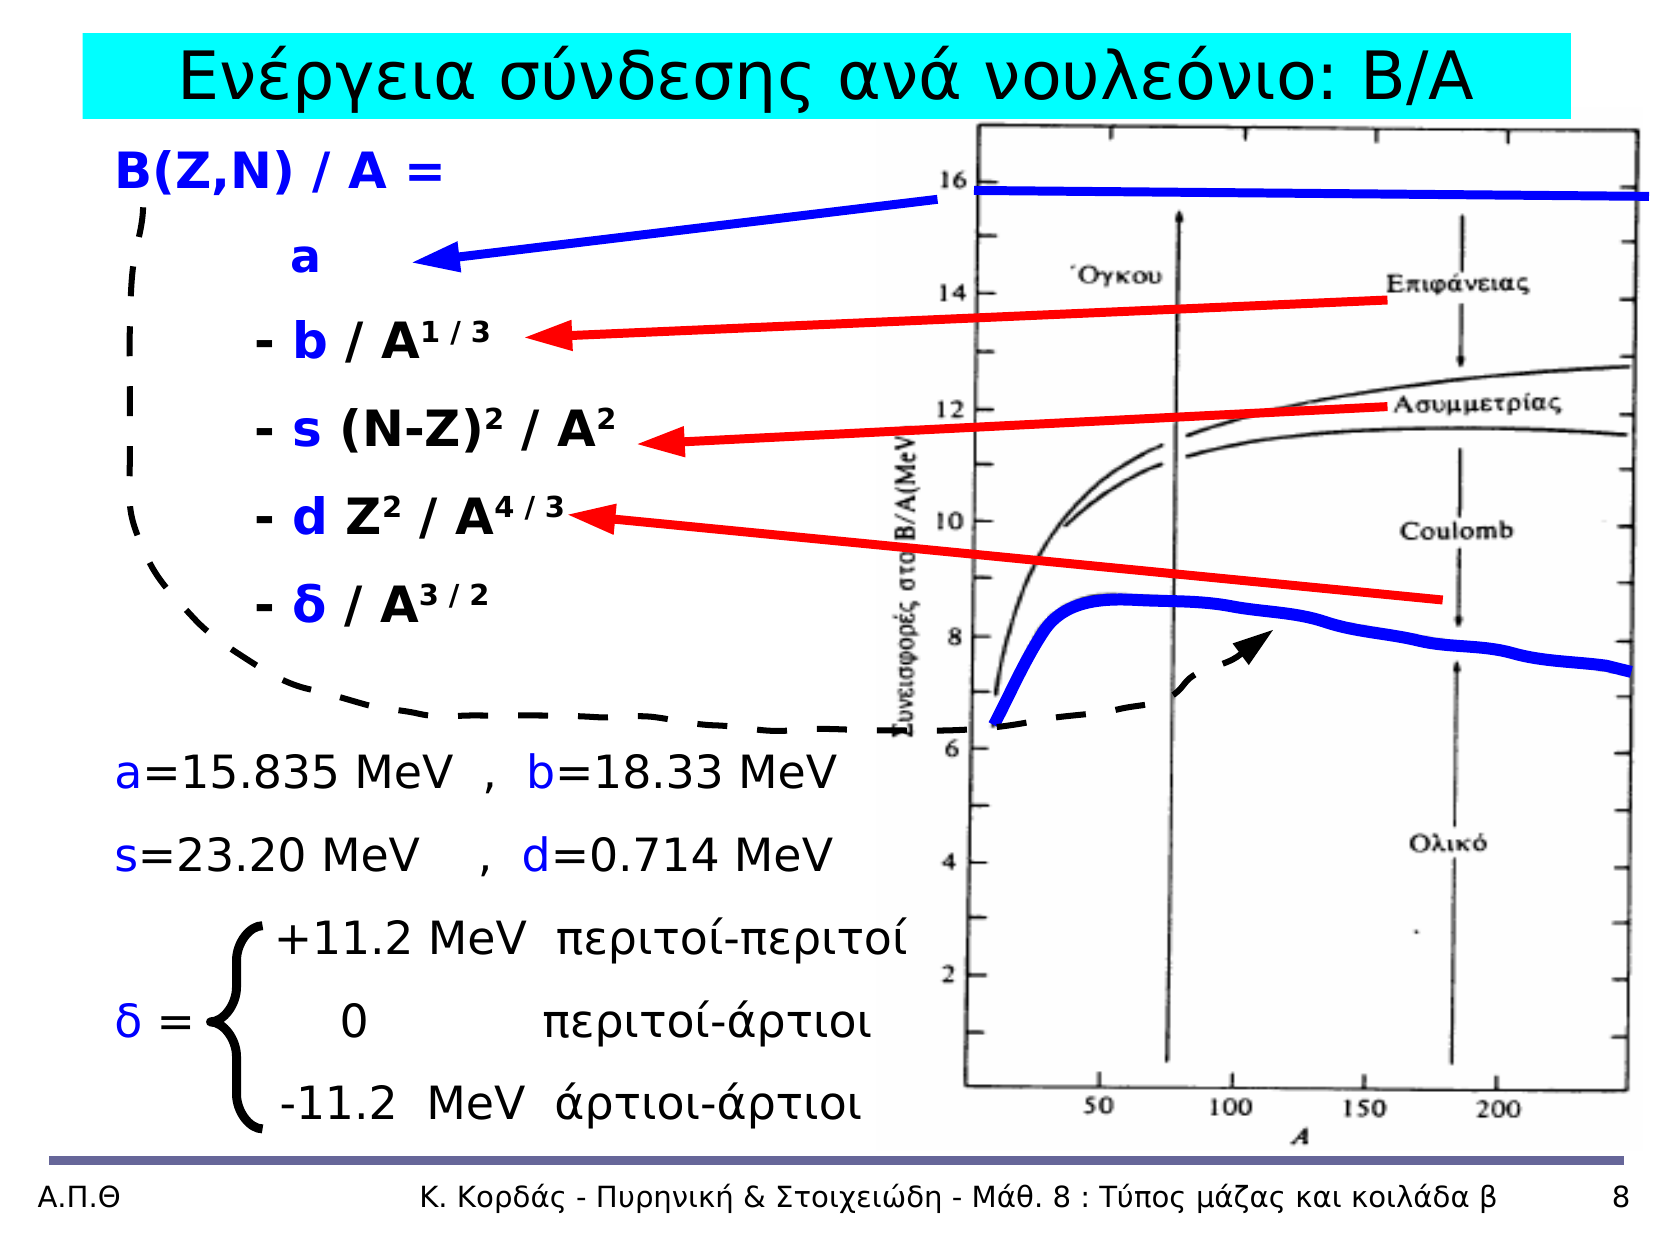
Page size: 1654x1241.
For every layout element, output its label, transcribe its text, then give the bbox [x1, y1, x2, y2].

picture [875, 107, 1643, 191]
list Β(Ζ,Ν) / Α = a - b / A1 / 3 - s (N-Z)2 / A2 - d Z2 / A4 / 3 - δ / A3 / 2 a=15.835 MeV , b=18.33 MeV s=23.20 MeV , d=0.714 MeV +11.2 MeV περιτοί-περιτοί δ = 0 περιτοί-άρτιοι -11.2 MeV άρτιοι-άρτιοι [43, 141, 1619, 1140]
title Ενέργεια σύνδεσης ανά νουλεόνιο: Β/Α [82, 33, 1571, 119]
picture [875, 201, 1643, 1151]
